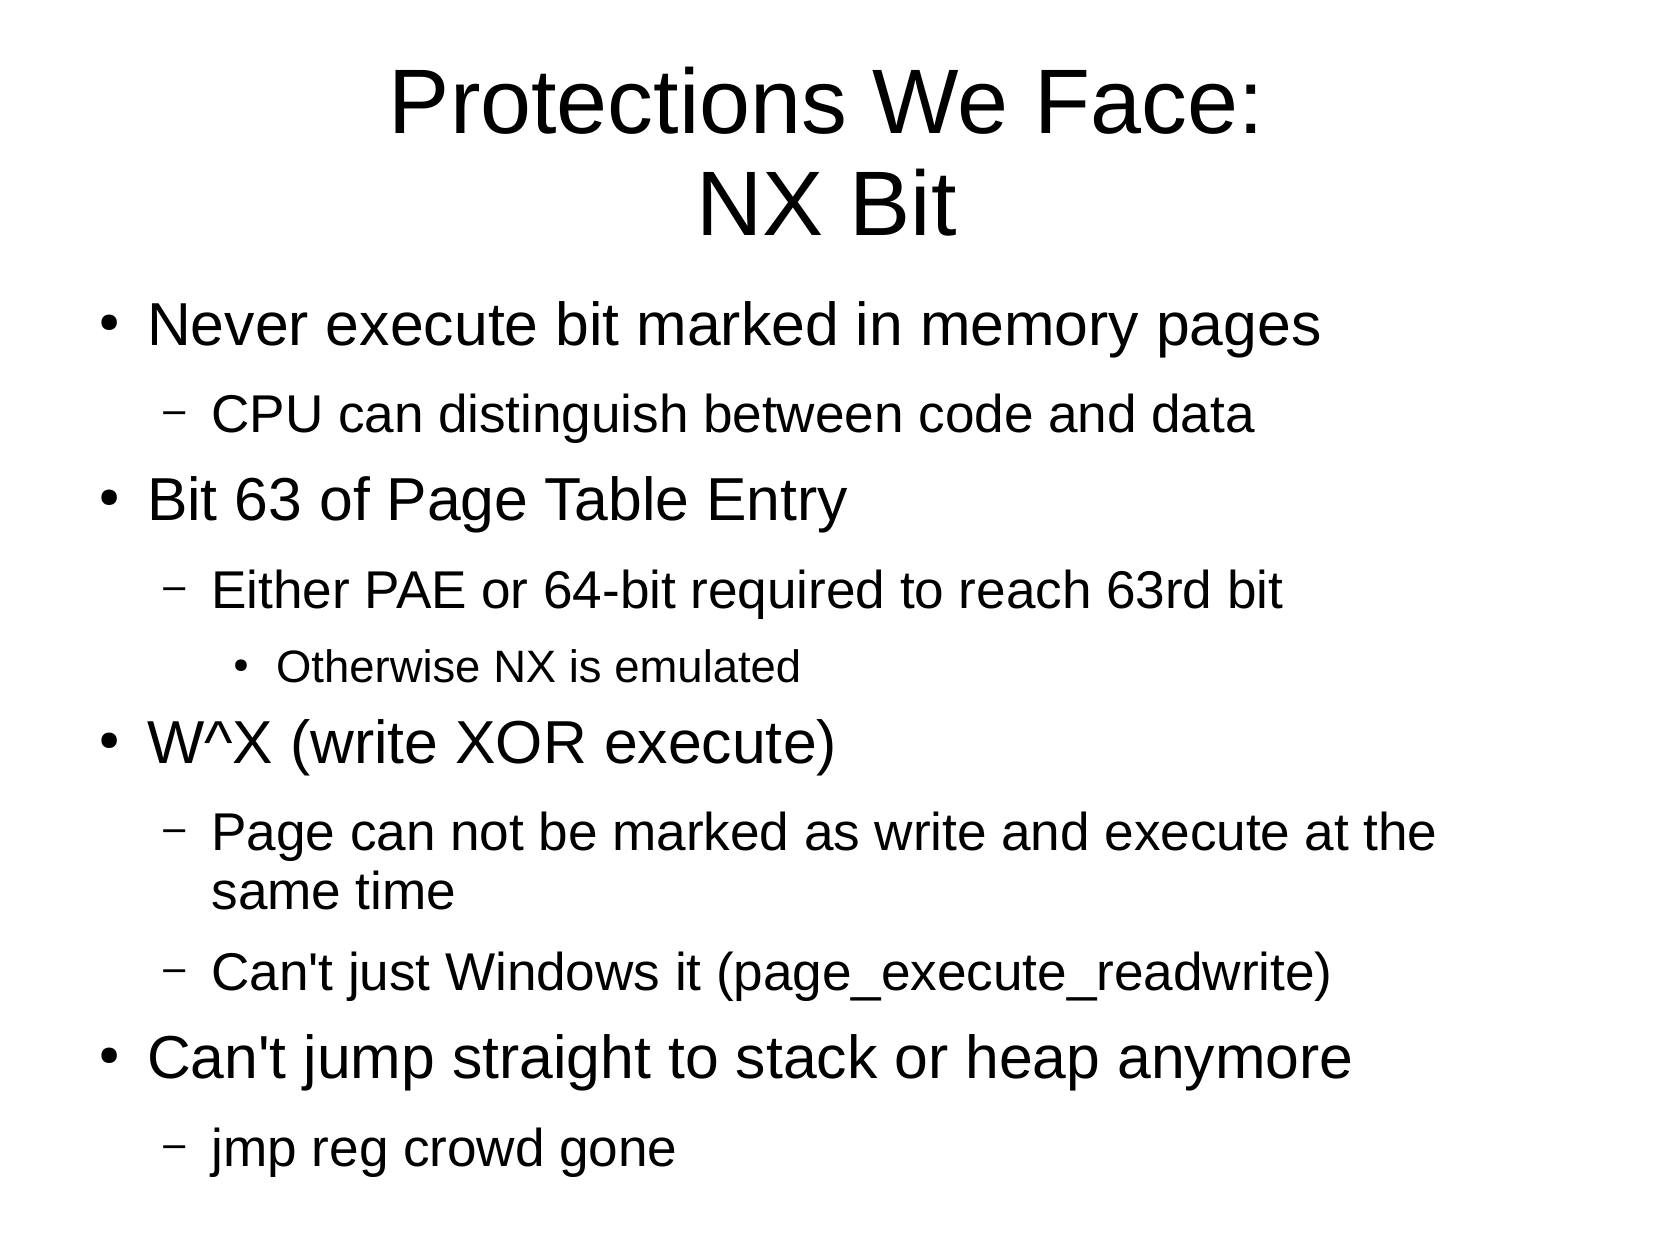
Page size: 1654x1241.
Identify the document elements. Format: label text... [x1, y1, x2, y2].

list Never execute bit marked in memory pages CPU can distinguish between code and data Bit 63 of Page Table Entry Either PAE or 64-bit required to reach 63rd bit Otherwise NX is emulated W^X (write XOR execute) Page can not be marked as write and execute at the same time Can't just Windows it (page_execute_readwrite) Can't jump straight to stack or heap anymore jmp reg crowd gone [82, 290, 1538, 1186]
title Protections We Face: NX Bit [82, 49, 1571, 257]
